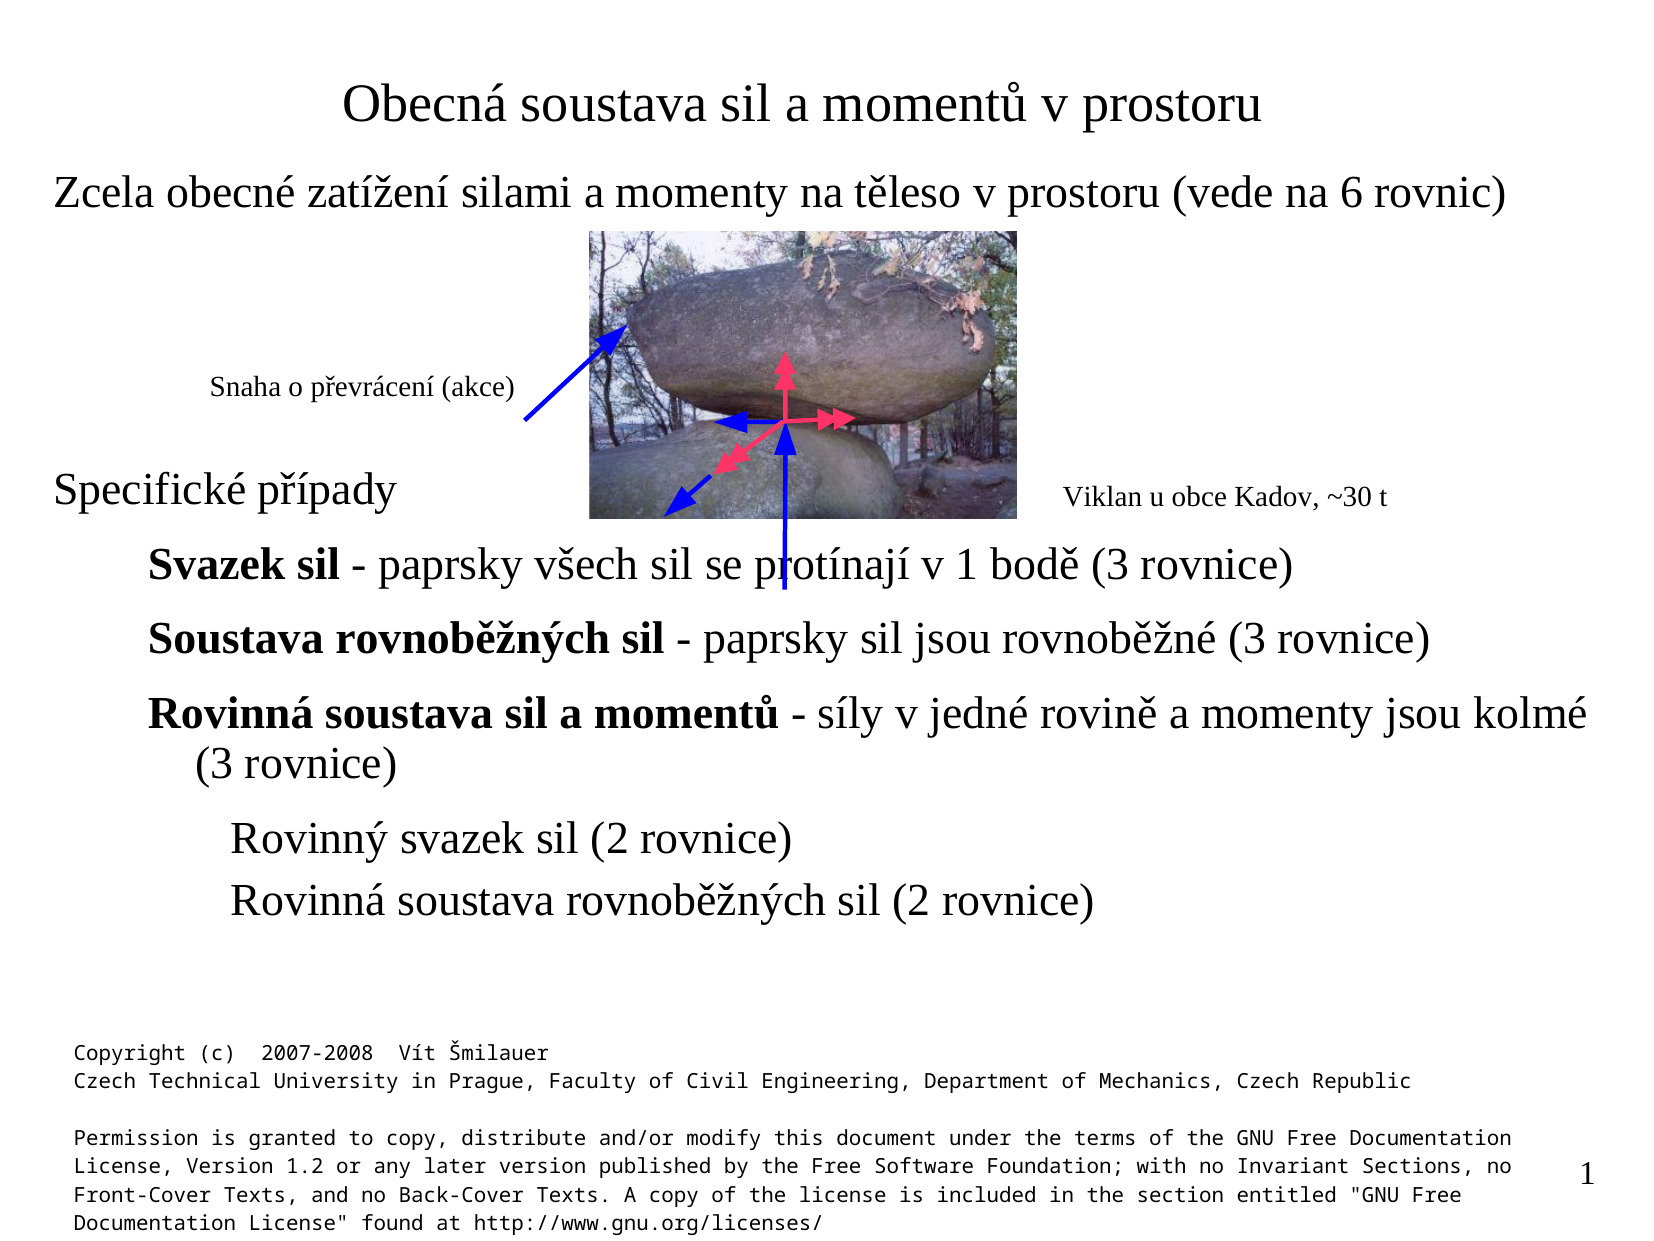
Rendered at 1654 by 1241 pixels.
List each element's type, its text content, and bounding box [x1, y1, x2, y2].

picture [589, 231, 1017, 519]
text_box Snaha o převrácení (akce) [194, 362, 540, 414]
title Obecná soustava sil a momentů v prostoru [59, 0, 1548, 166]
list Zcela obecné zatížení silami a momenty na těleso v prostoru (vede na 6 rovnic) Specifické případy Svazek sil - paprsky všech sil se protínají v 1 bodě (3 rovnice) Soustava rovnoběžných sil - paprsky sil jsou rovnoběžné (3 rovnice) Rovinná soustava sil a momentů - síly v jedné rovině a momenty jsou kolmé (3 rovnice) Rovinný svazek sil (2 rovnice) Rovinná soustava rovnoběžných sil (2 rovnice) [53, 166, 1612, 992]
text_box Copyright (c) 2007-2008 Vít Šmilauer Czech Technical University in Prague, Faculty of Civil Engineering, Department of Mechanics, Czech Republic Permission is granted to copy, distribute and/or modify this document under the terms of the GNU Free Documentation License, Version 1.2 or any later version published by the Free Software Foundation; with no Invariant Sections, no Front-Cover Texts, and no Back-Cover Texts. A copy of the license is included in the section entitled "GNU Free Documentation License" found at http://www.gnu.org/licenses/ [58, 1031, 1534, 1241]
text_box Viklan u obce Kadov, ~30 t [1047, 472, 1495, 524]
